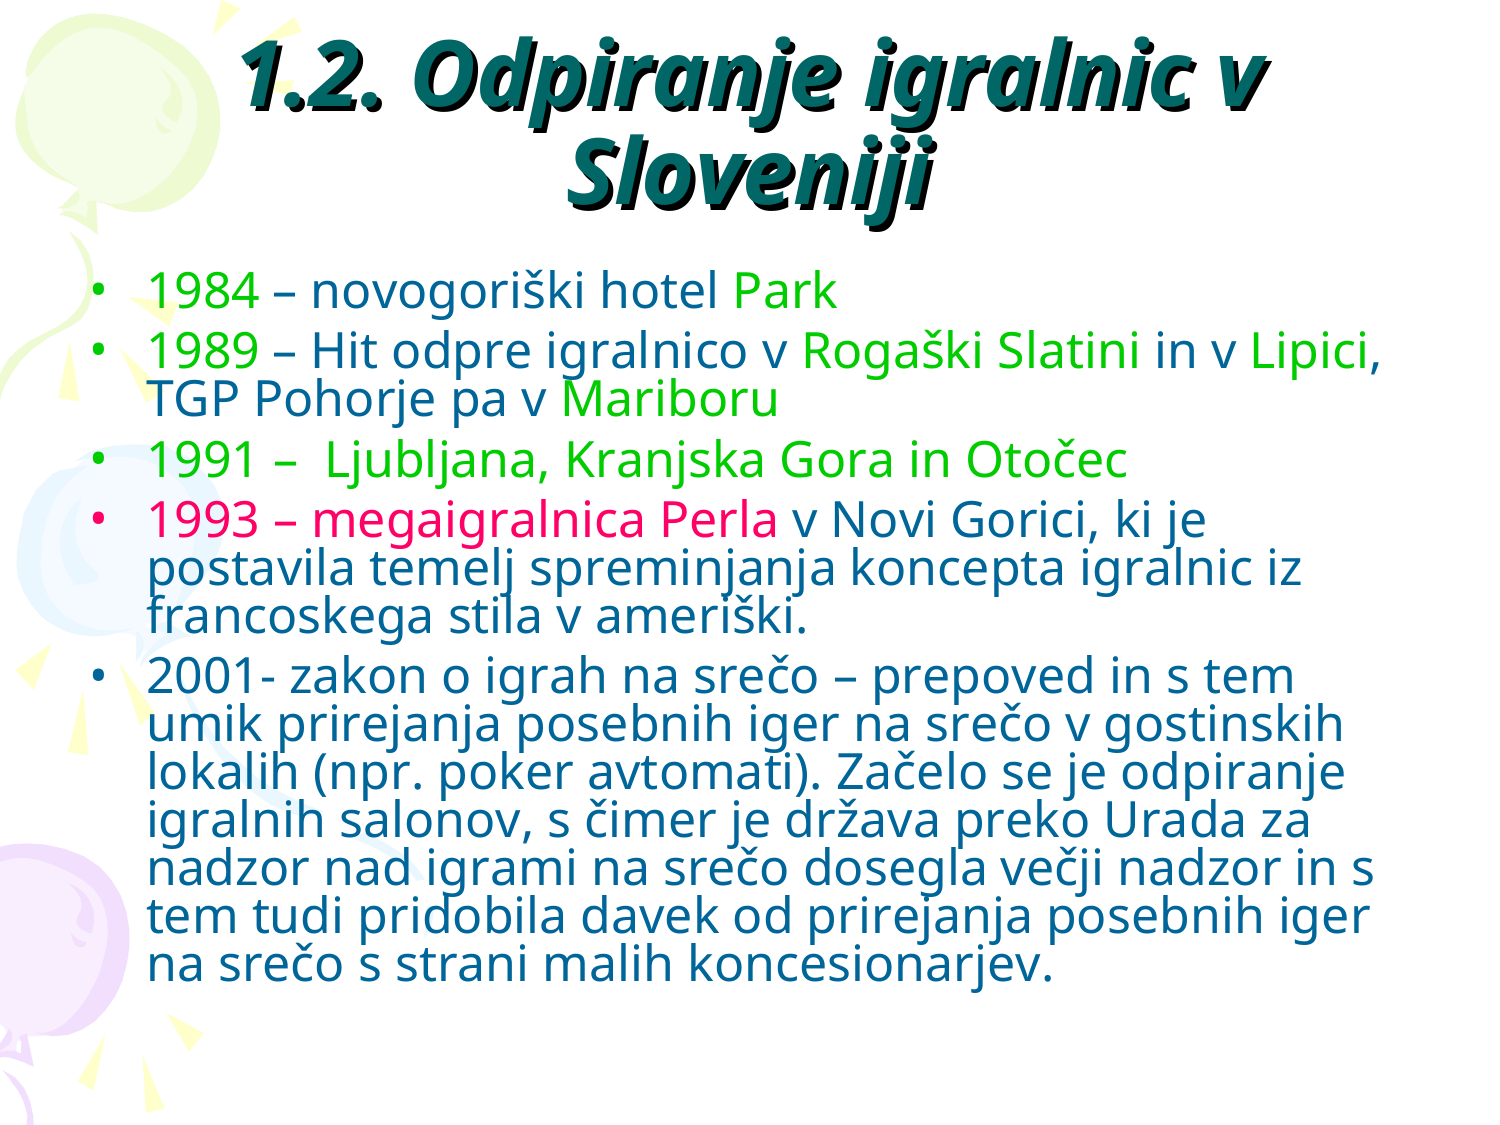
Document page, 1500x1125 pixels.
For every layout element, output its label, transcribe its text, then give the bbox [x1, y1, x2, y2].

title 1.2. Odpiranje igralnic v Sloveniji [72, 16, 1426, 233]
list 1984 – novogoriški hotel Park 1989 – Hit odpre igralnico v Rogaški Slatini in v Lipici, TGP Pohorje pa v Mariboru 1991 – Ljubljana, Kranjska Gora in Otočec 1993 – megaigralnica Perla v Novi Gorici, ki je postavila temelj spreminjanja koncepta igralnic iz francoskega stila v ameriški. 2001- zakon o igrah na srečo – prepoved in s tem umik prirejanja posebnih iger na srečo v gostinskih lokalih (npr. poker avtomati). Začelo se je odpiranje igralnih salonov, s čimer je država preko Urada za nadzor nad igrami na srečo dosegla večji nadzor in s tem tudi pridobila davek od prirejanja posebnih iger na srečo s strani malih koncesionarjev. [75, 262, 1426, 994]
